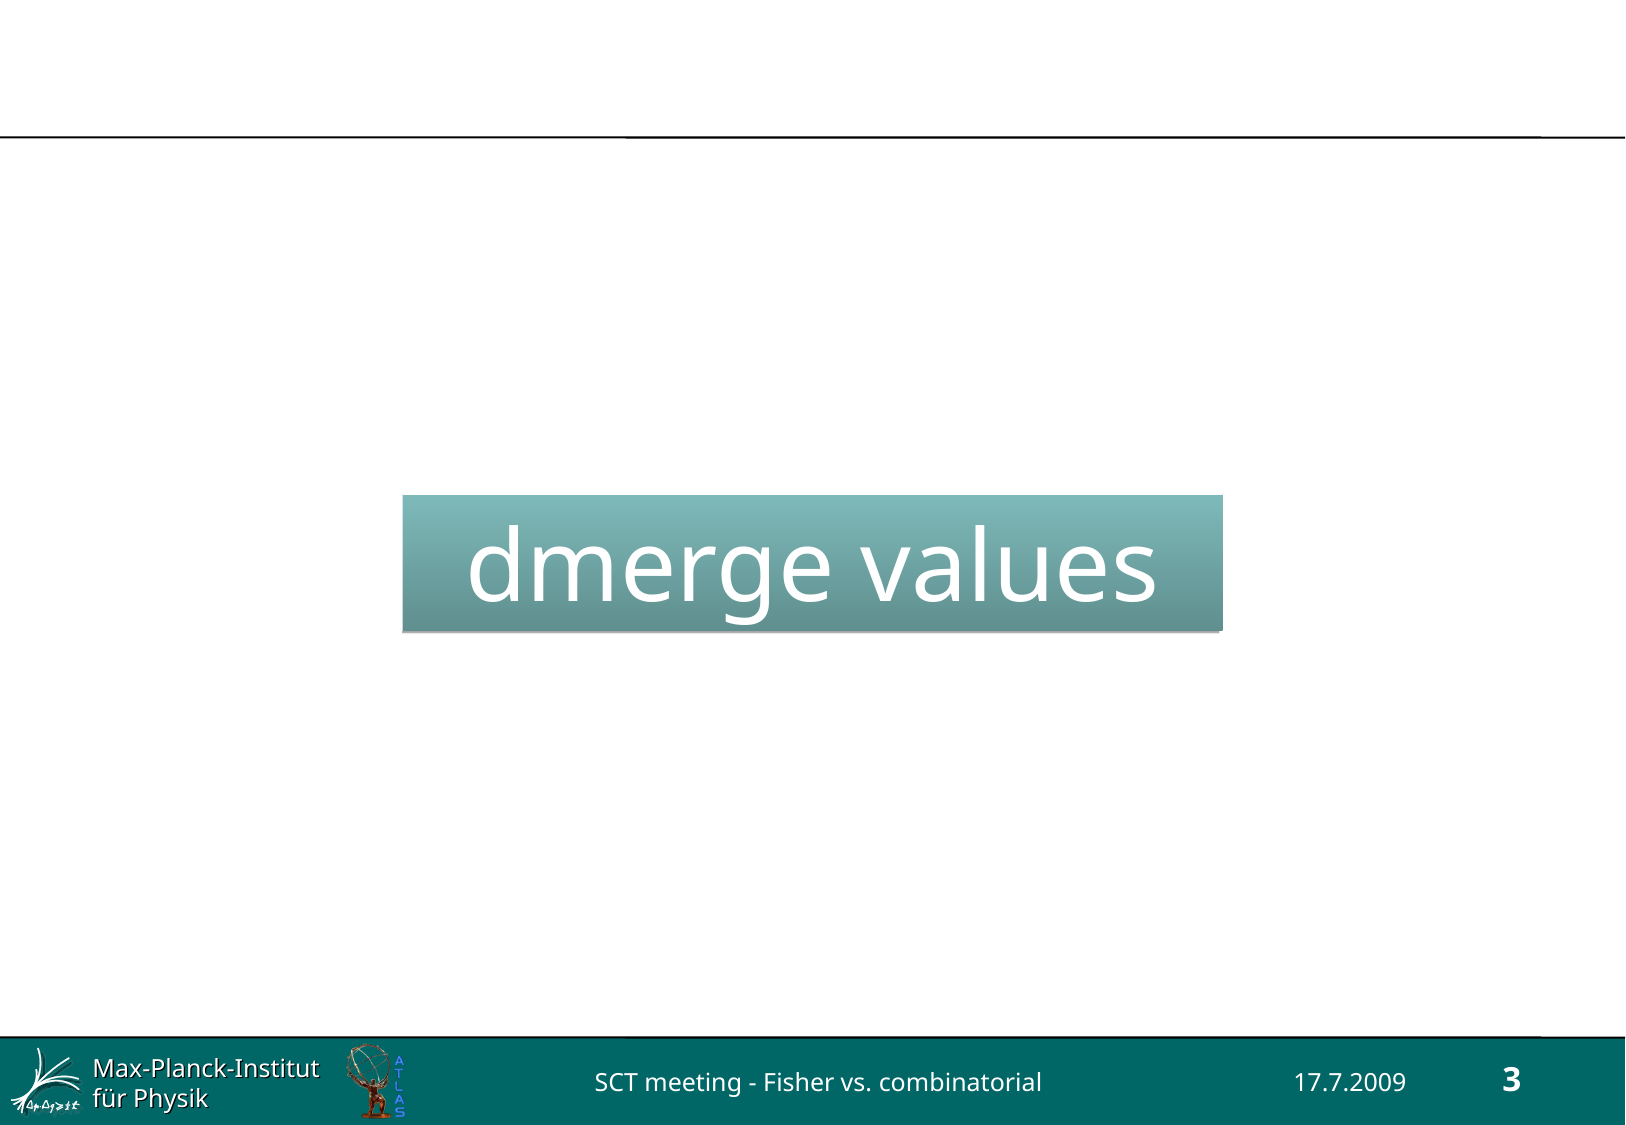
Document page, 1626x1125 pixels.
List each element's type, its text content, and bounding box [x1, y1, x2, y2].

text_box 17.7.2009 [1213, 1037, 1487, 1125]
text_box dmerge values [402, 494, 1223, 631]
text_box SCT meeting - Fisher vs. combinatorial [425, 1037, 1213, 1125]
text_box 3 [1487, 1037, 1625, 1125]
